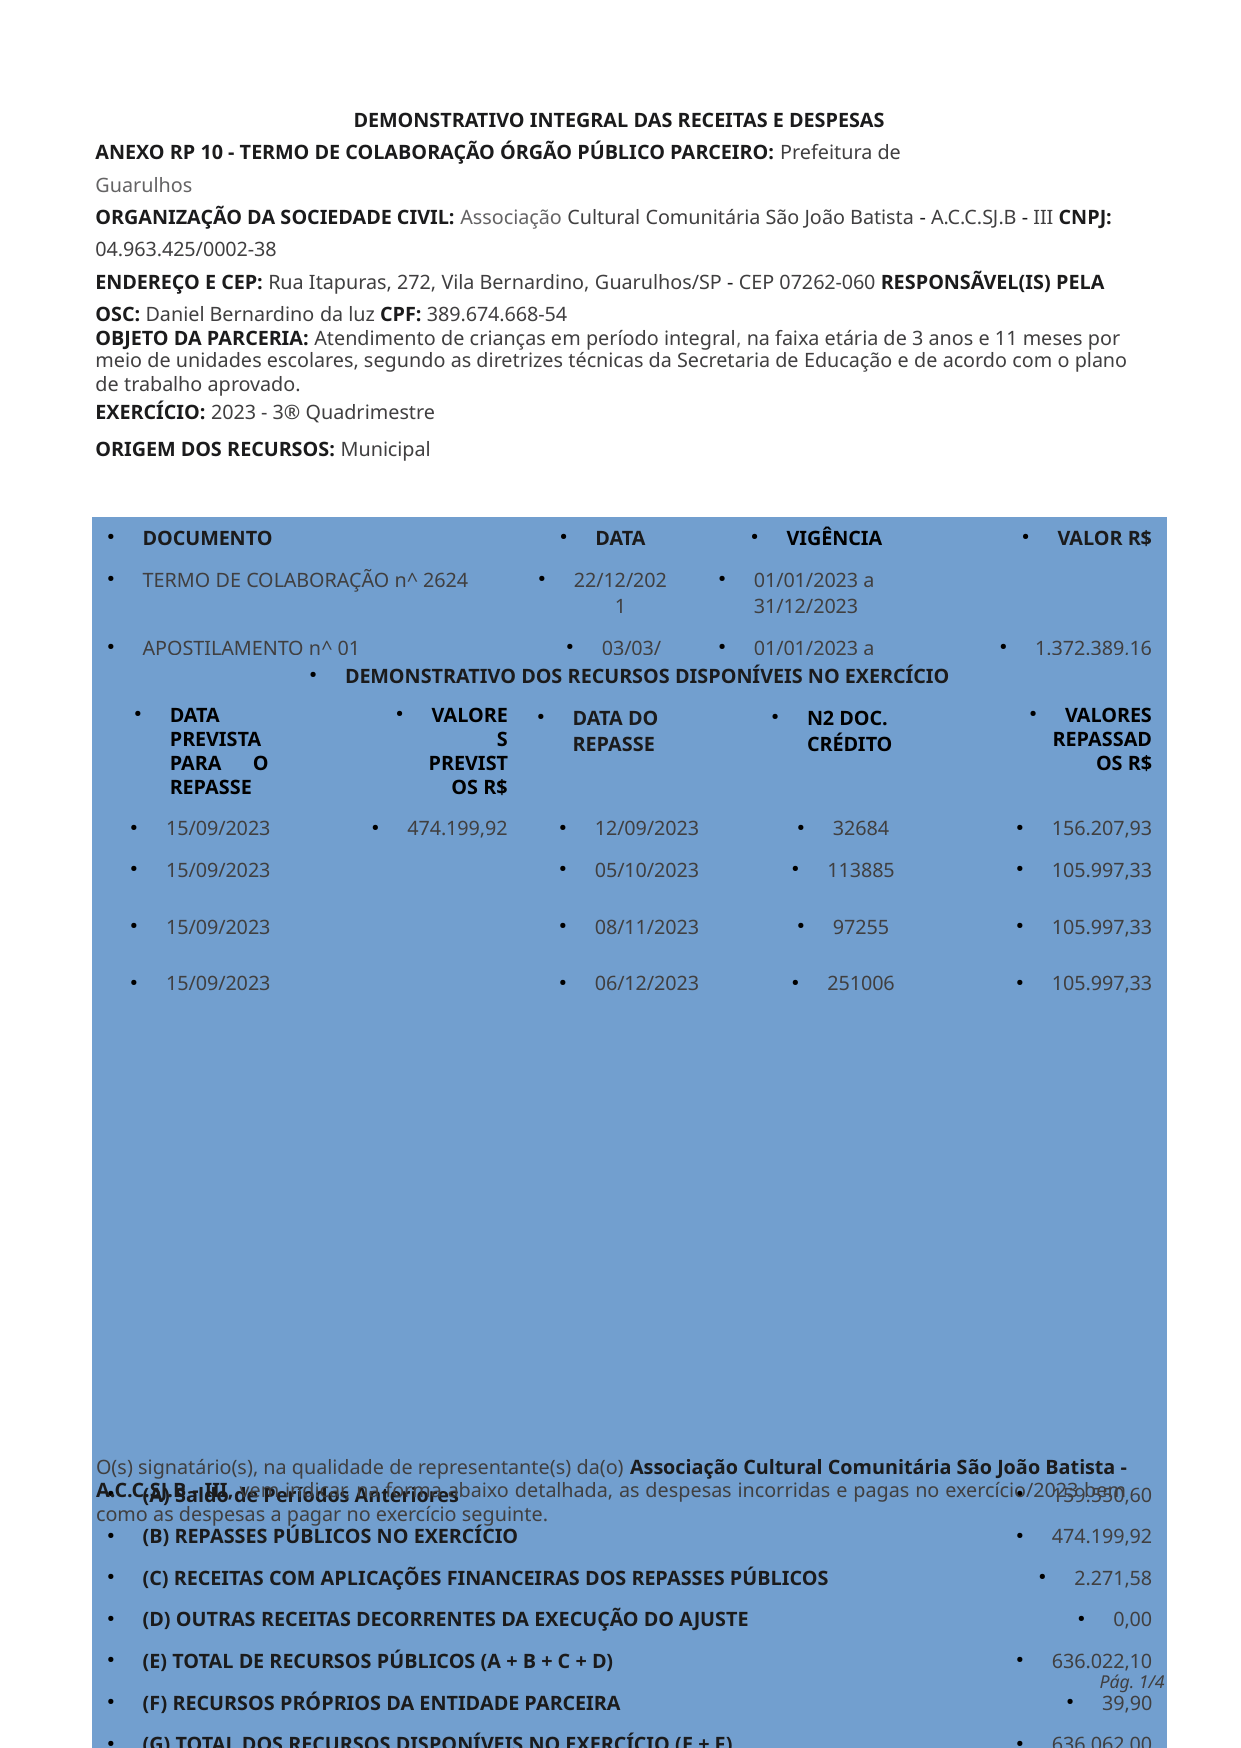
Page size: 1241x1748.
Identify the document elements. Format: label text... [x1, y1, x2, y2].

table_cell [950, 1303, 1167, 1360]
table_cell TERMO DE COLABORAÇÃO n^ 2624 [92, 559, 522, 627]
table_cell [309, 1360, 523, 1417]
table_cell 15/09/2023 [92, 962, 309, 1019]
table_cell [950, 559, 1167, 627]
table_cell 156.207,93 [950, 807, 1167, 849]
table_cell [736, 1076, 950, 1133]
table_cell [523, 1133, 736, 1190]
table_cell 01/01/2023 a 31/12/2023 [683, 627, 950, 655]
table_cell [92, 1247, 309, 1303]
table_cell [736, 1360, 950, 1417]
table_cell 251006 [736, 962, 950, 1019]
text_box Pág. 1/4 [1099, 1671, 1170, 1695]
table_cell (G) TOTAL DOS RECURSOS DISPONÍVEIS NO EXERCÍCIO (E + F) [92, 1723, 950, 1748]
table_cell 474.199,92 [309, 807, 523, 849]
table_cell VALORES REPASSADOS R$ [950, 697, 1167, 807]
table_cell VALORES PREVISTOS R$ [309, 697, 523, 807]
table_cell 15/09/2023 [92, 807, 309, 849]
table_cell (C) RECEITAS COM APLICAÇÕES FINANCEIRAS DOS REPASSES PÚBLICOS [92, 1557, 950, 1599]
table_cell 636.062,00 [950, 1723, 1167, 1748]
table_header VIGÊNCIA [683, 517, 950, 559]
table_cell 15/09/2023 [92, 849, 309, 906]
table_cell (E) TOTAL DE RECURSOS PÚBLICOS (A + B + C + D) [92, 1640, 950, 1682]
table_cell 06/12/2023 [523, 962, 736, 1019]
table_cell [950, 1360, 1167, 1417]
table_cell 105.997,33 [950, 962, 1167, 1019]
table_cell 105.997,33 [950, 906, 1167, 962]
table_cell [309, 962, 523, 1019]
table_cell 12/09/2023 [523, 807, 736, 849]
table_header DOCUMENTO [92, 517, 522, 559]
table_cell [950, 1247, 1167, 1303]
text_box DEMONSTRATIVO INTEGRAL DAS RECEITAS E DESPESAS ANEXO RP 10 - TERMO DE COLABORAÇÃO ÓRGÃO PÚBLICO PARCEIRO: Prefeitura de Guarulhos ORGANIZAÇÃO DA SOCIEDADE CIVIL: Associação Cultural Comunitária São João Batista - A.C.C.SJ.B - III CNPJ: 04.963.425/0002-38 ENDEREÇO E CEP: Rua Itapuras, 272, Vila Bernardino, Guarulhos/SP - CEP 07262-060 RESPONSÃVEL(IS) PELA OSC: Daniel Bernardino da luz CPF: 389.674.668-54 OBJETO DA PARCERIA: Atendimento de crianças em período integral, na faixa etária de 3 anos e 11 meses por meio de unidades escolares, segundo as diretrizes técnicas da Secretaria de Educação e de acordo com o plano de trabalho aprovado. EXERCÍCIO: 2023 - 3® Quadrimestre ORIGEM DOS RECURSOS: Municipal [95, 99, 1138, 501]
table_cell 0,00 [950, 1599, 1167, 1640]
table_cell [92, 1360, 309, 1417]
table_cell 08/11/2023 [523, 906, 736, 962]
table_cell [736, 1190, 950, 1247]
table_cell [309, 906, 523, 962]
table_cell 113885 [736, 849, 950, 906]
table_cell [309, 1417, 523, 1454]
table_header DEMONSTRATIVO DOS RECURSOS DISPONÍVEIS NO EXERCÍCIO [92, 655, 1167, 697]
table_cell [309, 849, 523, 906]
table_cell (B) REPASSES PÚBLICOS NO EXERCÍCIO [92, 1515, 950, 1557]
table_cell 22/12/2021 [522, 559, 683, 627]
table_cell [950, 1076, 1167, 1133]
table_cell [736, 1303, 950, 1360]
table_cell [92, 1303, 309, 1360]
table_cell [523, 1019, 736, 1076]
table_cell [736, 1247, 950, 1303]
table_cell 97255 [736, 906, 950, 962]
table_cell [309, 1133, 523, 1190]
table_cell 15/09/2023 [92, 906, 309, 962]
table_cell DATA PREVISTA PARA O REPASSE [92, 697, 309, 807]
table_cell 05/10/2023 [523, 849, 736, 906]
table_cell [950, 1190, 1167, 1247]
table_cell [523, 1303, 736, 1360]
table_header DATA [522, 517, 683, 559]
table_cell [950, 1417, 1167, 1474]
table_cell [92, 1019, 309, 1076]
table_cell [92, 1190, 309, 1247]
table_cell [736, 1133, 950, 1190]
table_cell 01/01/2023 a 31/12/2023 [683, 559, 950, 627]
table_cell [950, 1133, 1167, 1190]
table_cell [523, 1076, 736, 1133]
table_cell 39,90 [950, 1682, 1167, 1723]
table_cell [309, 1076, 523, 1133]
table_cell 474.199,92 [950, 1515, 1167, 1557]
table_cell [309, 1019, 523, 1076]
table_cell [523, 1190, 736, 1247]
table_cell (D) OUTRAS RECEITAS DECORRENTES DA EXECUÇÃO DO AJUSTE [92, 1599, 950, 1640]
table_cell [309, 1247, 523, 1303]
table_cell [92, 1133, 309, 1190]
table_cell [92, 1076, 309, 1133]
table_cell APOSTILAMENTO n^ 01 [92, 627, 522, 655]
table_cell 32684 [736, 807, 950, 849]
table_cell [523, 1417, 736, 1454]
table_cell DATA DO REPASSE [523, 697, 736, 807]
table_cell [309, 1303, 523, 1360]
table_cell 636.022,10 [950, 1640, 1167, 1682]
table_cell 2.271,58 [950, 1557, 1167, 1599]
table_cell 105.997,33 [950, 849, 1167, 906]
table_cell [309, 1190, 523, 1247]
table_cell N2 DOC. CRÉDITO [736, 697, 950, 807]
table_cell [736, 1019, 950, 1076]
table_cell (F) RECURSOS PRÓPRIOS DA ENTIDADE PARCEIRA [92, 1682, 950, 1723]
table_cell [950, 1019, 1167, 1076]
table_header VALOR R$ [950, 517, 1167, 559]
table_cell [523, 1247, 736, 1303]
table_cell [523, 1360, 736, 1417]
table_cell 03/03/2023 [522, 627, 683, 655]
table_cell [92, 1417, 309, 1474]
table_cell 1.372.389,16 [950, 627, 1167, 655]
text_box O(s) signatário(s), na qualidade de representante(s) da(o) Associação Cultural Comunitária São João Batista -A.C.C.SJ.B - III, vem indicar, na forma abaixo detalhada, as despesas incorridas e pagas no exercício/2023 bem como as despesas a pagar no exercício seguinte. [96, 1454, 1164, 1529]
table_cell [736, 1417, 950, 1454]
